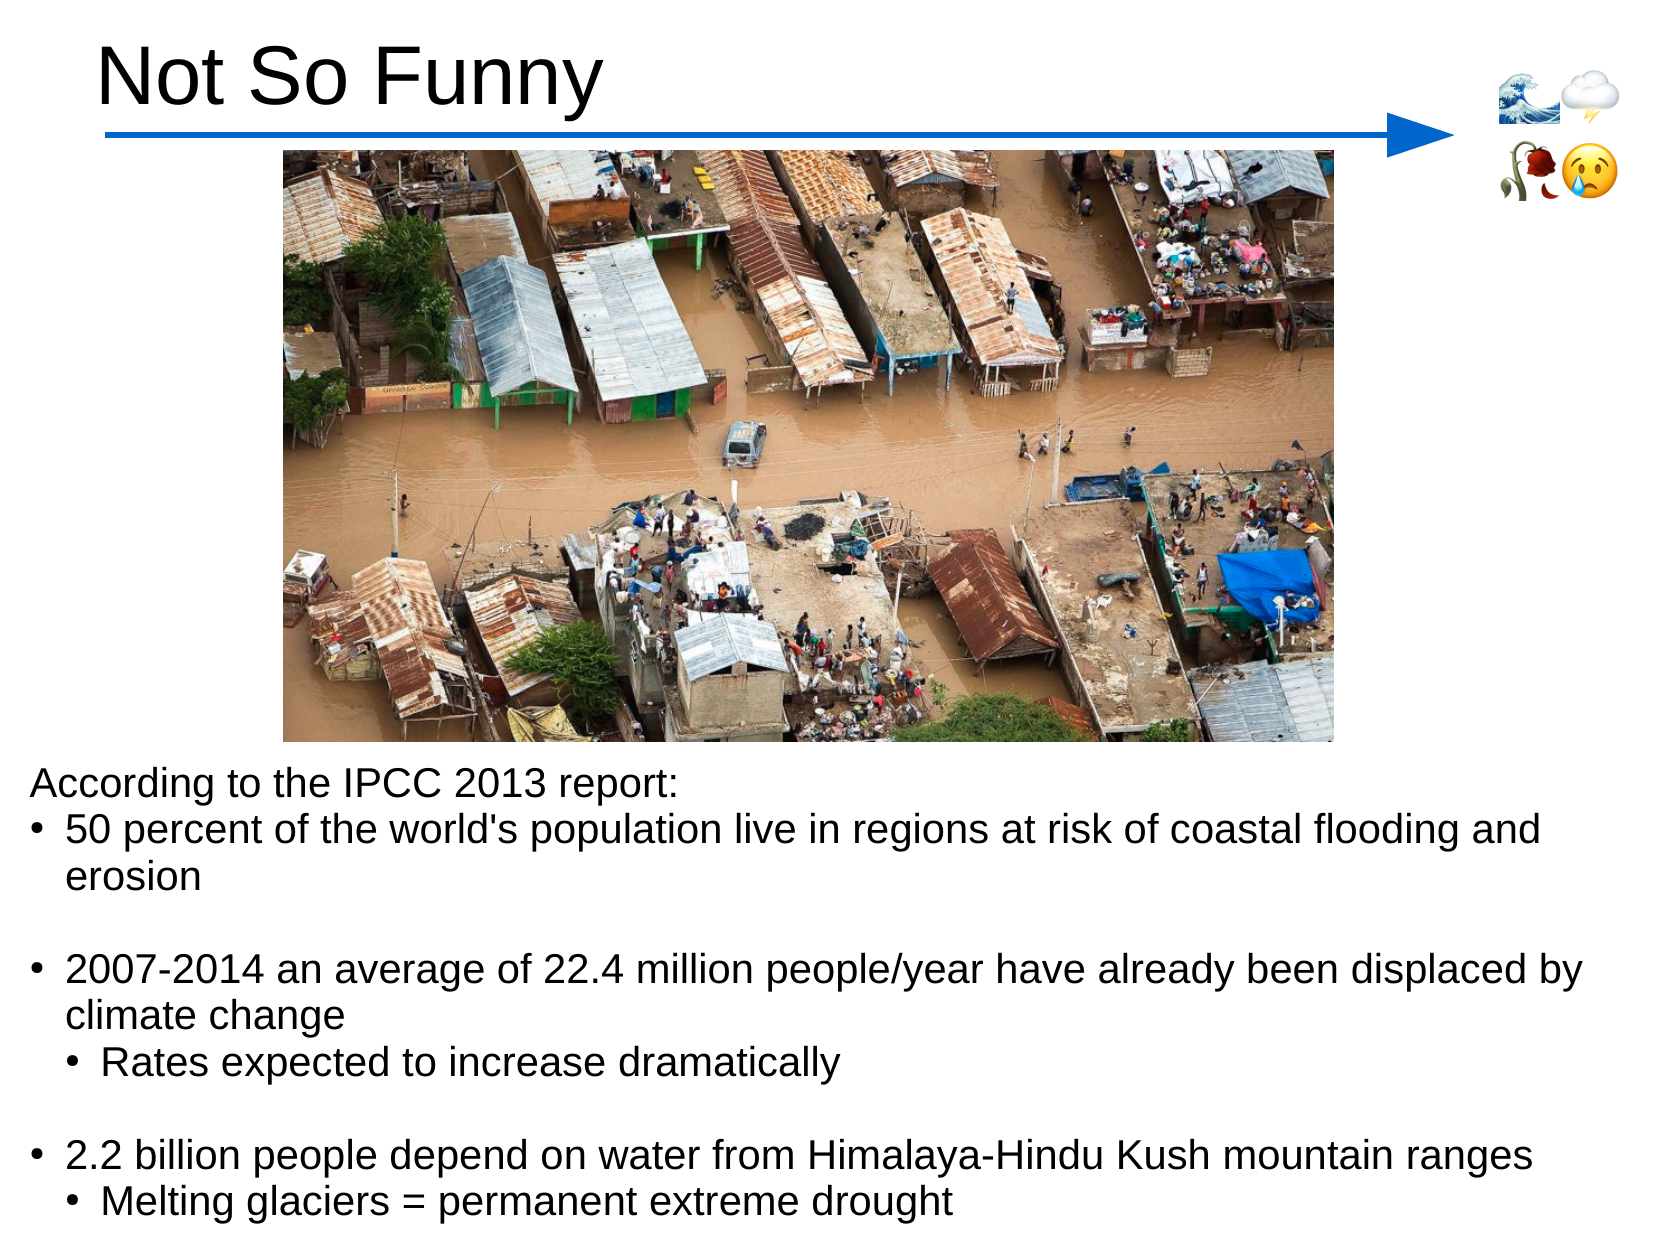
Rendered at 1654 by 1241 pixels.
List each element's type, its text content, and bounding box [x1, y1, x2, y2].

picture [1499, 63, 1620, 124]
picture [1499, 140, 1620, 201]
picture [283, 240, 1334, 742]
text_box According to the IPCC 2013 report: 50 percent of the world's population live in regions at risk of coastal flooding and erosion 2007-2014 an average of 22.4 million people/year have already been displaced by climate change Rates expected to increase dramatically 2.2 billion people depend on water from Himalaya-Hindu Kush mountain ranges Melting glaciers = permanent extreme drought [0, 735, 1653, 1241]
text_box Not So Funny [63, 5, 1380, 240]
